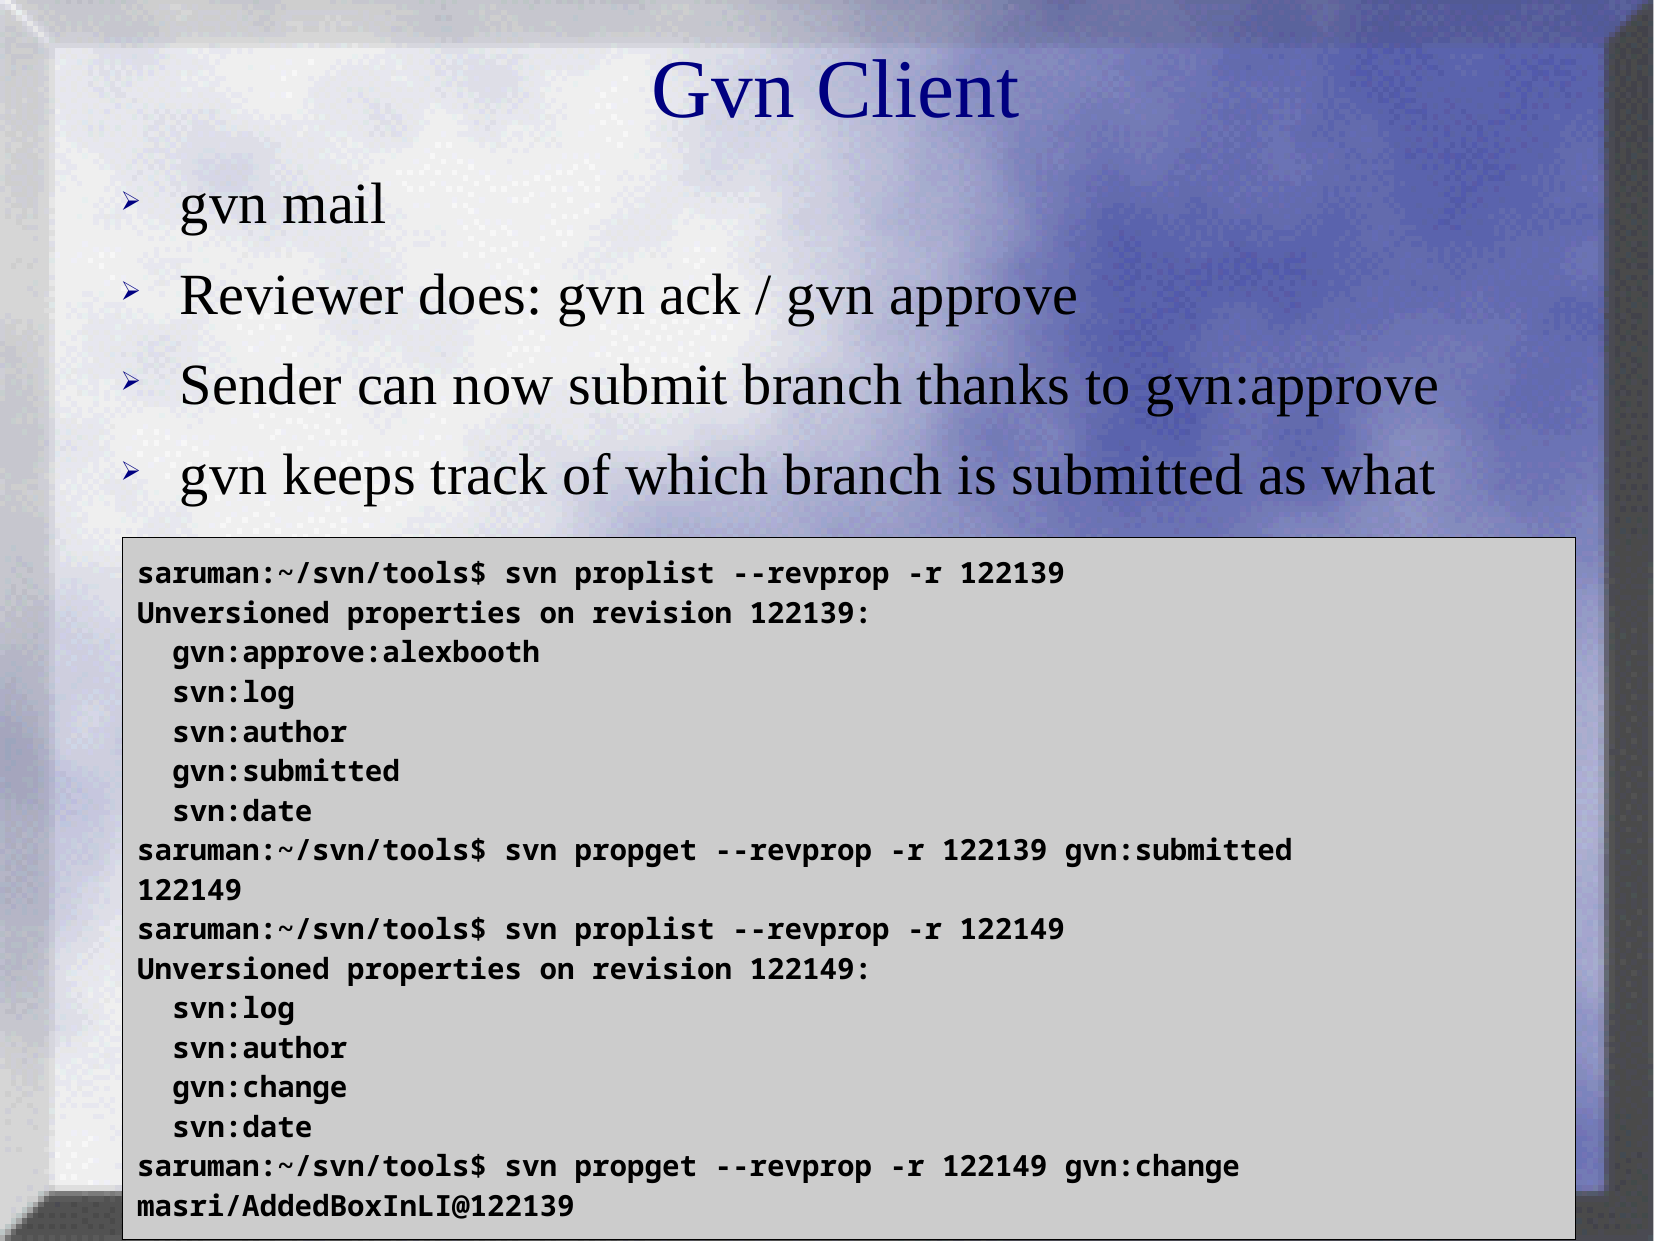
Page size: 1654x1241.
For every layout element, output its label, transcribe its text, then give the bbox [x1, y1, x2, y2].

text_box saruman:~/svn/tools$ svn proplist --revprop -r 122139 Unversioned properties on revision 122139: gvn:approve:alexbooth svn:log svn:author gvn:submitted svn:date saruman:~/svn/tools$ svn propget --revprop -r 122139 gvn:submitted 122149 saruman:~/svn/tools$ svn proplist --revprop -r 122149 Unversioned properties on revision 122149: svn:log svn:author gvn:change svn:date saruman:~/svn/tools$ svn propget --revprop -r 122149 gvn:change masri/AddedBoxInLI@122139 [122, 537, 1576, 1100]
list gvn mail Reviewer does: gvn ack / gvn approve Sender can now submit branch thanks to gvn:approve gvn keeps track of which branch is submitted as what [120, 171, 1533, 508]
title Gvn Client [120, 40, 1552, 139]
picture [0, 0, 1654, 1241]
